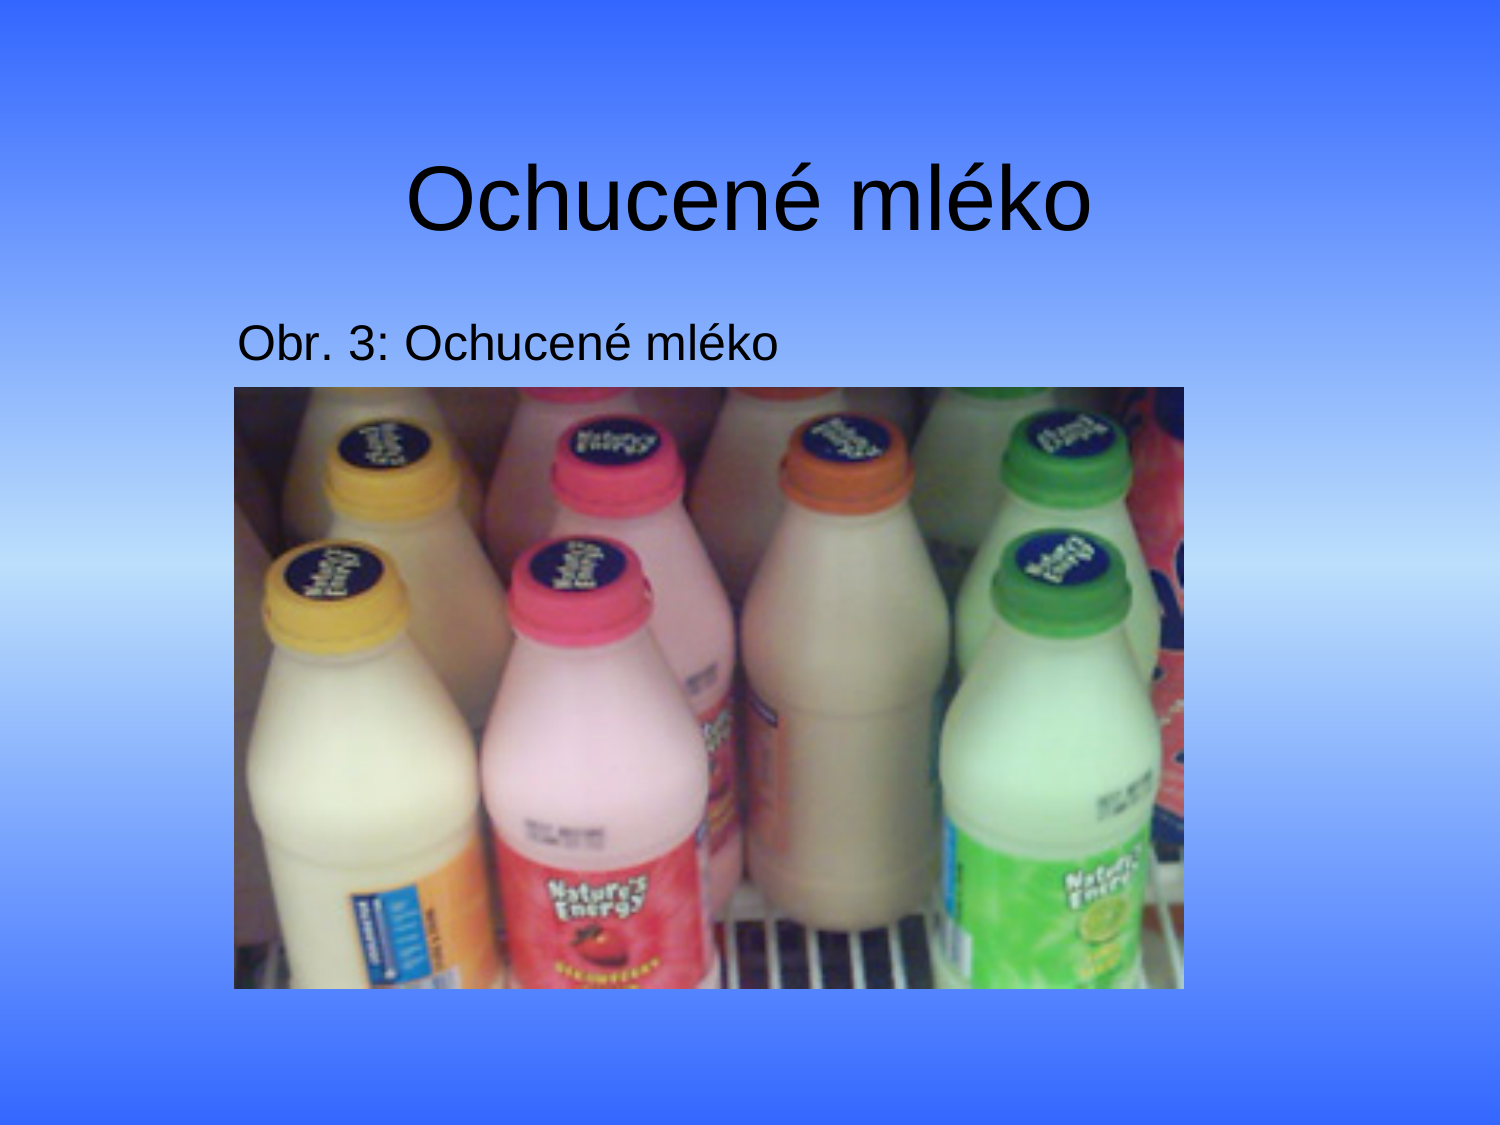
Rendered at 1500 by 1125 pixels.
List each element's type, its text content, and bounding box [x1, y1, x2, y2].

text_box [234, 387, 1184, 990]
text_box Obr. 3: Ochucené mléko [222, 302, 857, 379]
title Ochucené mléko [112, 99, 1388, 288]
